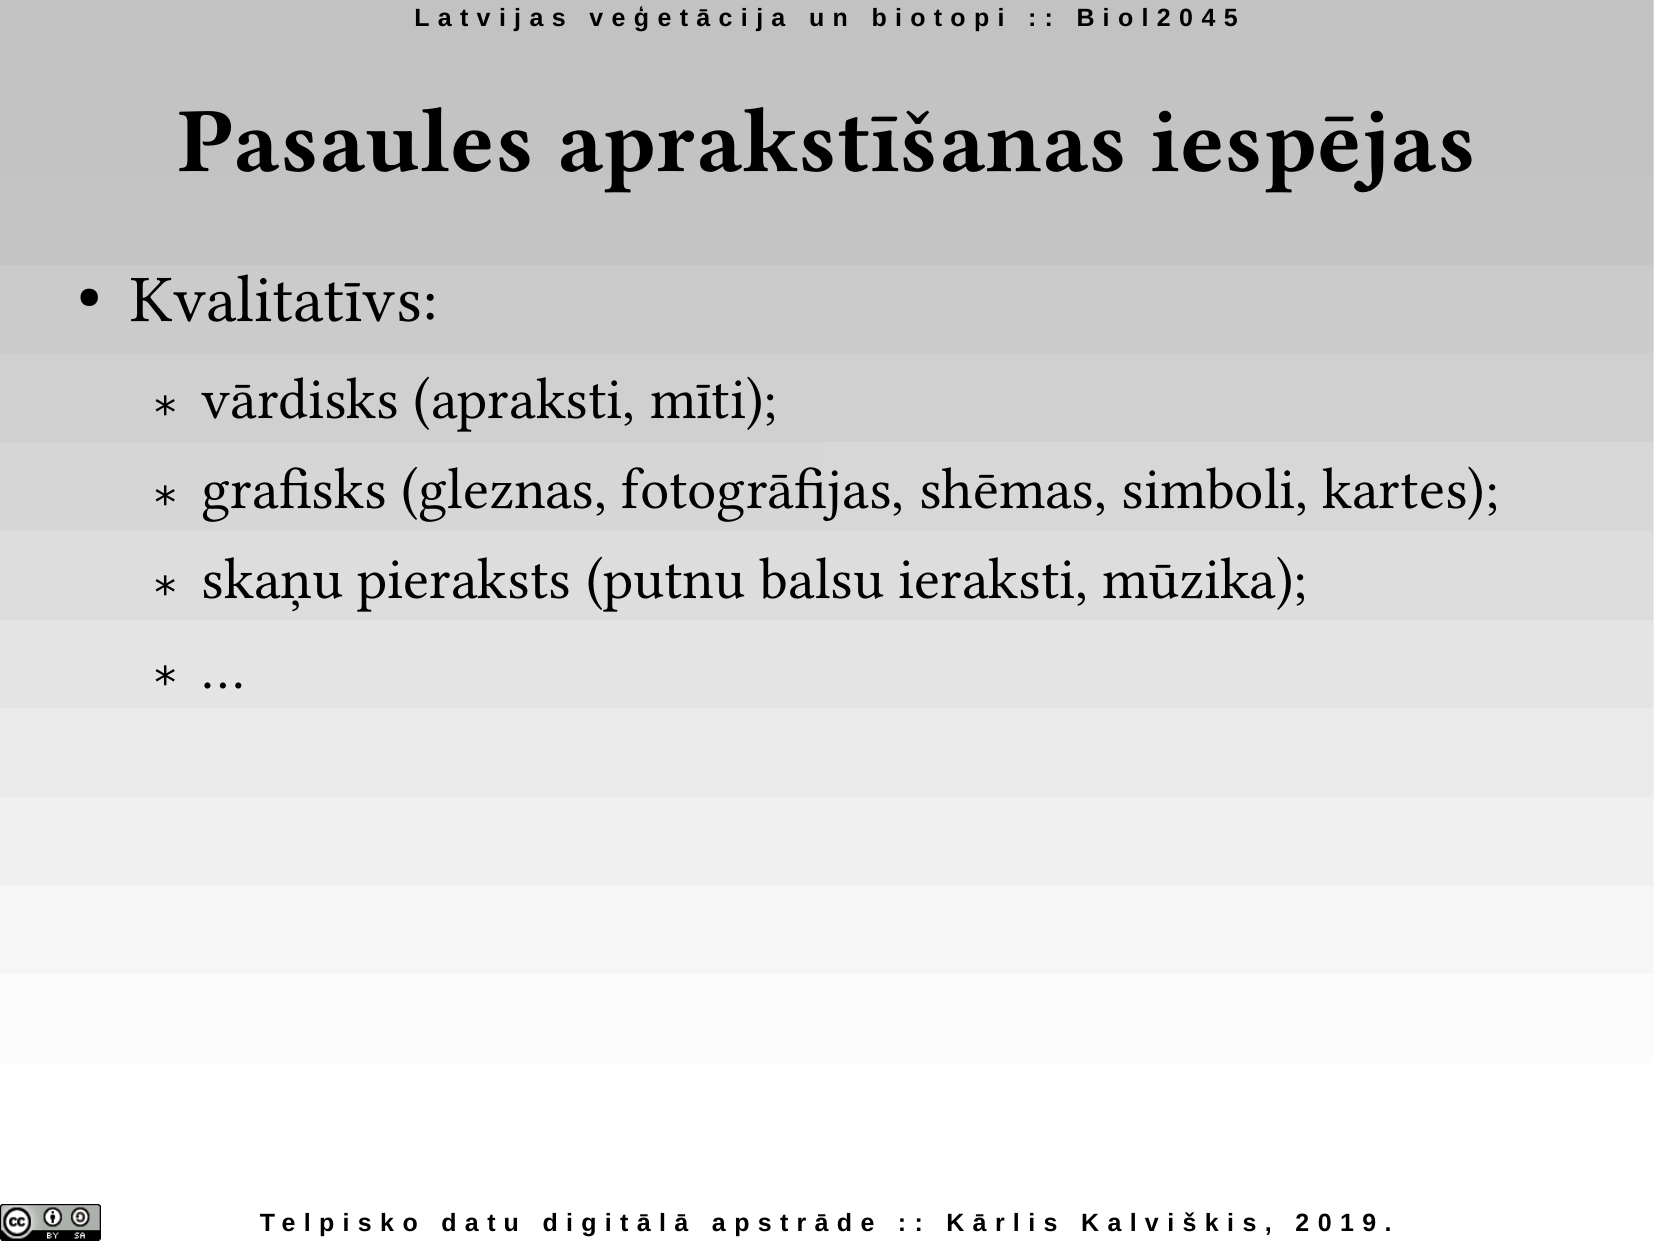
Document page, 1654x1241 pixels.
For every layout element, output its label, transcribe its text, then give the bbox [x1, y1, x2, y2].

title Pasaules aprakstīšanas iespējas [59, 37, 1596, 246]
list Kvalitatīvs: vārdisks (apraksti, mīti); grafisks (gleznas, fotogrāfijas, shēmas, simboli, kartes); skaņu pieraksts (putnu balsu ieraksti, mūzika); ... [59, 261, 1596, 1189]
picture [0, 0, 1654, 1241]
